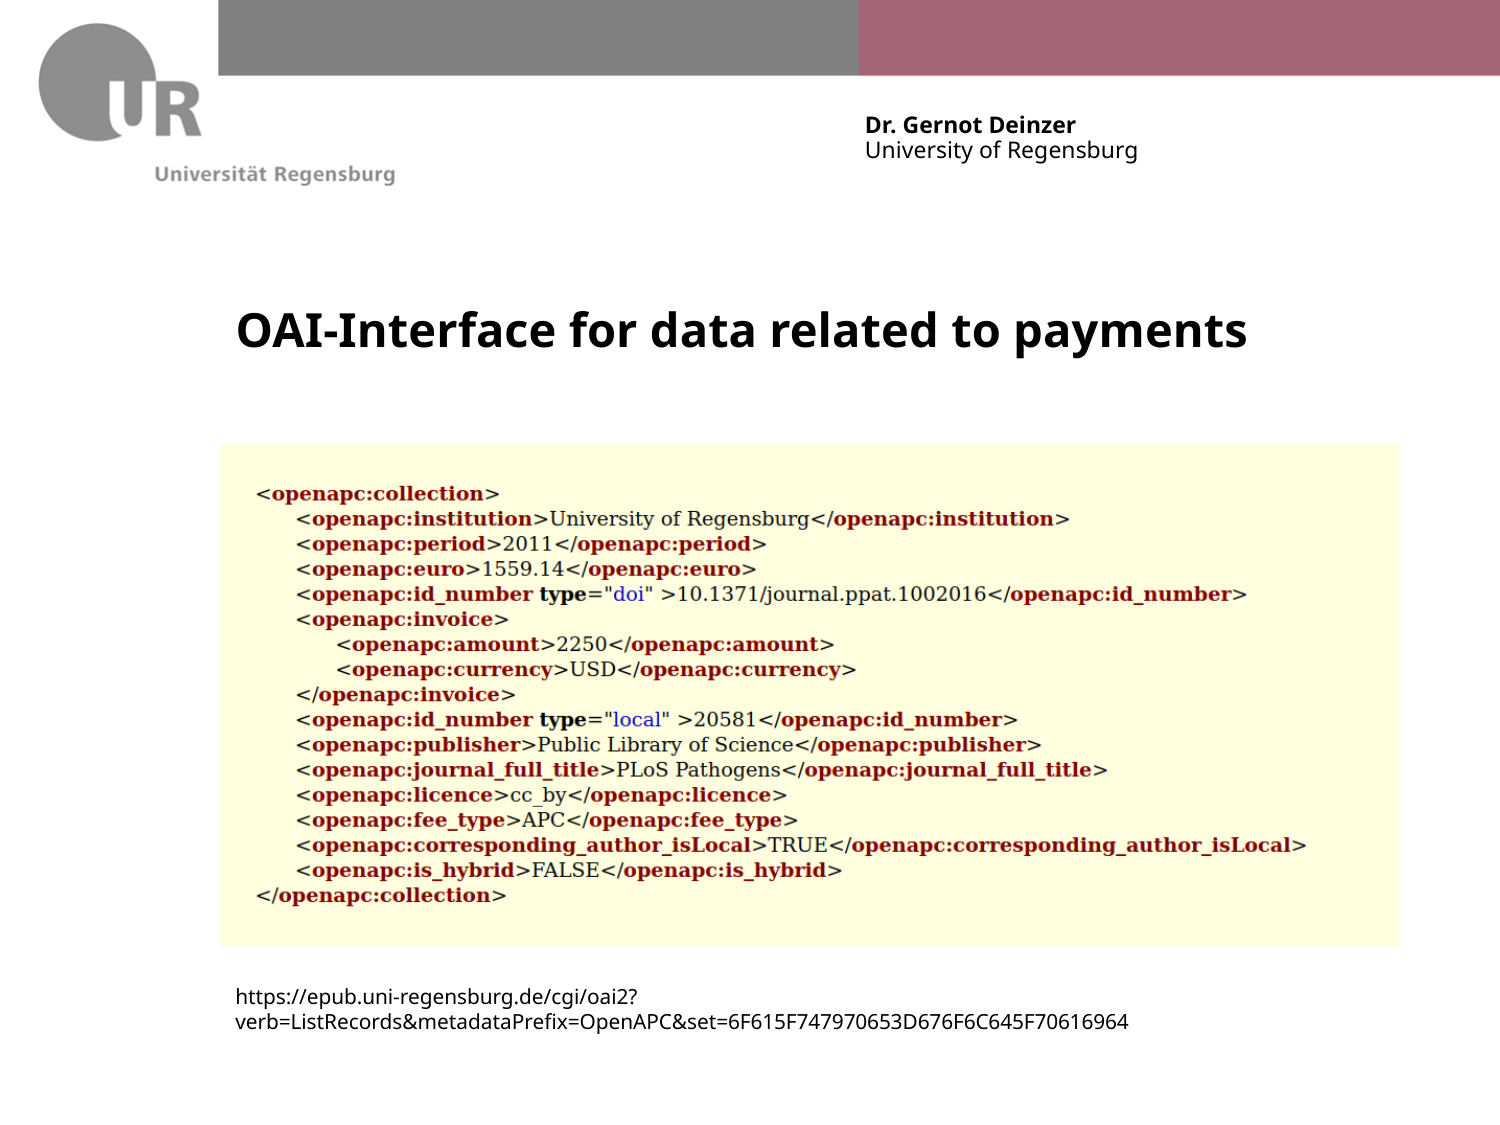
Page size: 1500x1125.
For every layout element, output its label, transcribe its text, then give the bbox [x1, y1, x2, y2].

title OAI-Interface for data related to payments [220, 271, 1400, 386]
picture [17, 18, 419, 209]
picture [220, 444, 1400, 946]
text_box https://epub.uni-regensburg.de/cgi/oai2?verb=ListRecords&metadataPrefix=OpenAPC&set=6F615F747970653D676F6C645F70616964 [220, 975, 1400, 1041]
